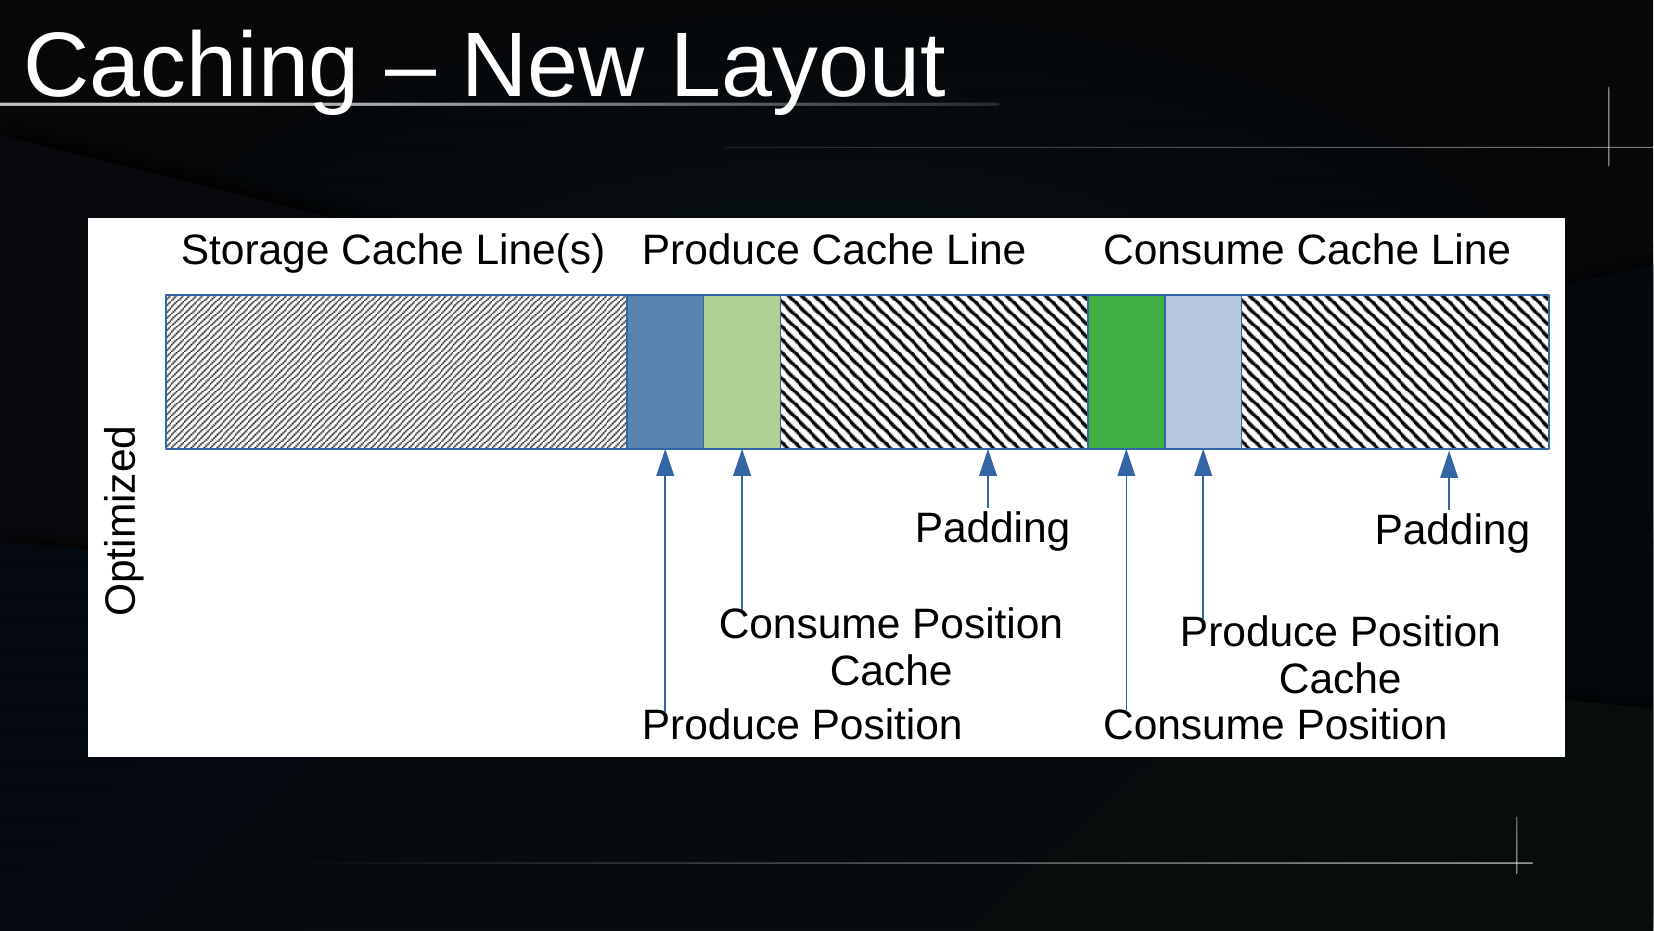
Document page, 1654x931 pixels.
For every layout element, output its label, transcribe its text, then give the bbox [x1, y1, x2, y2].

picture [0, 0, 1654, 931]
title Caching – New Layout [23, 11, 1589, 119]
